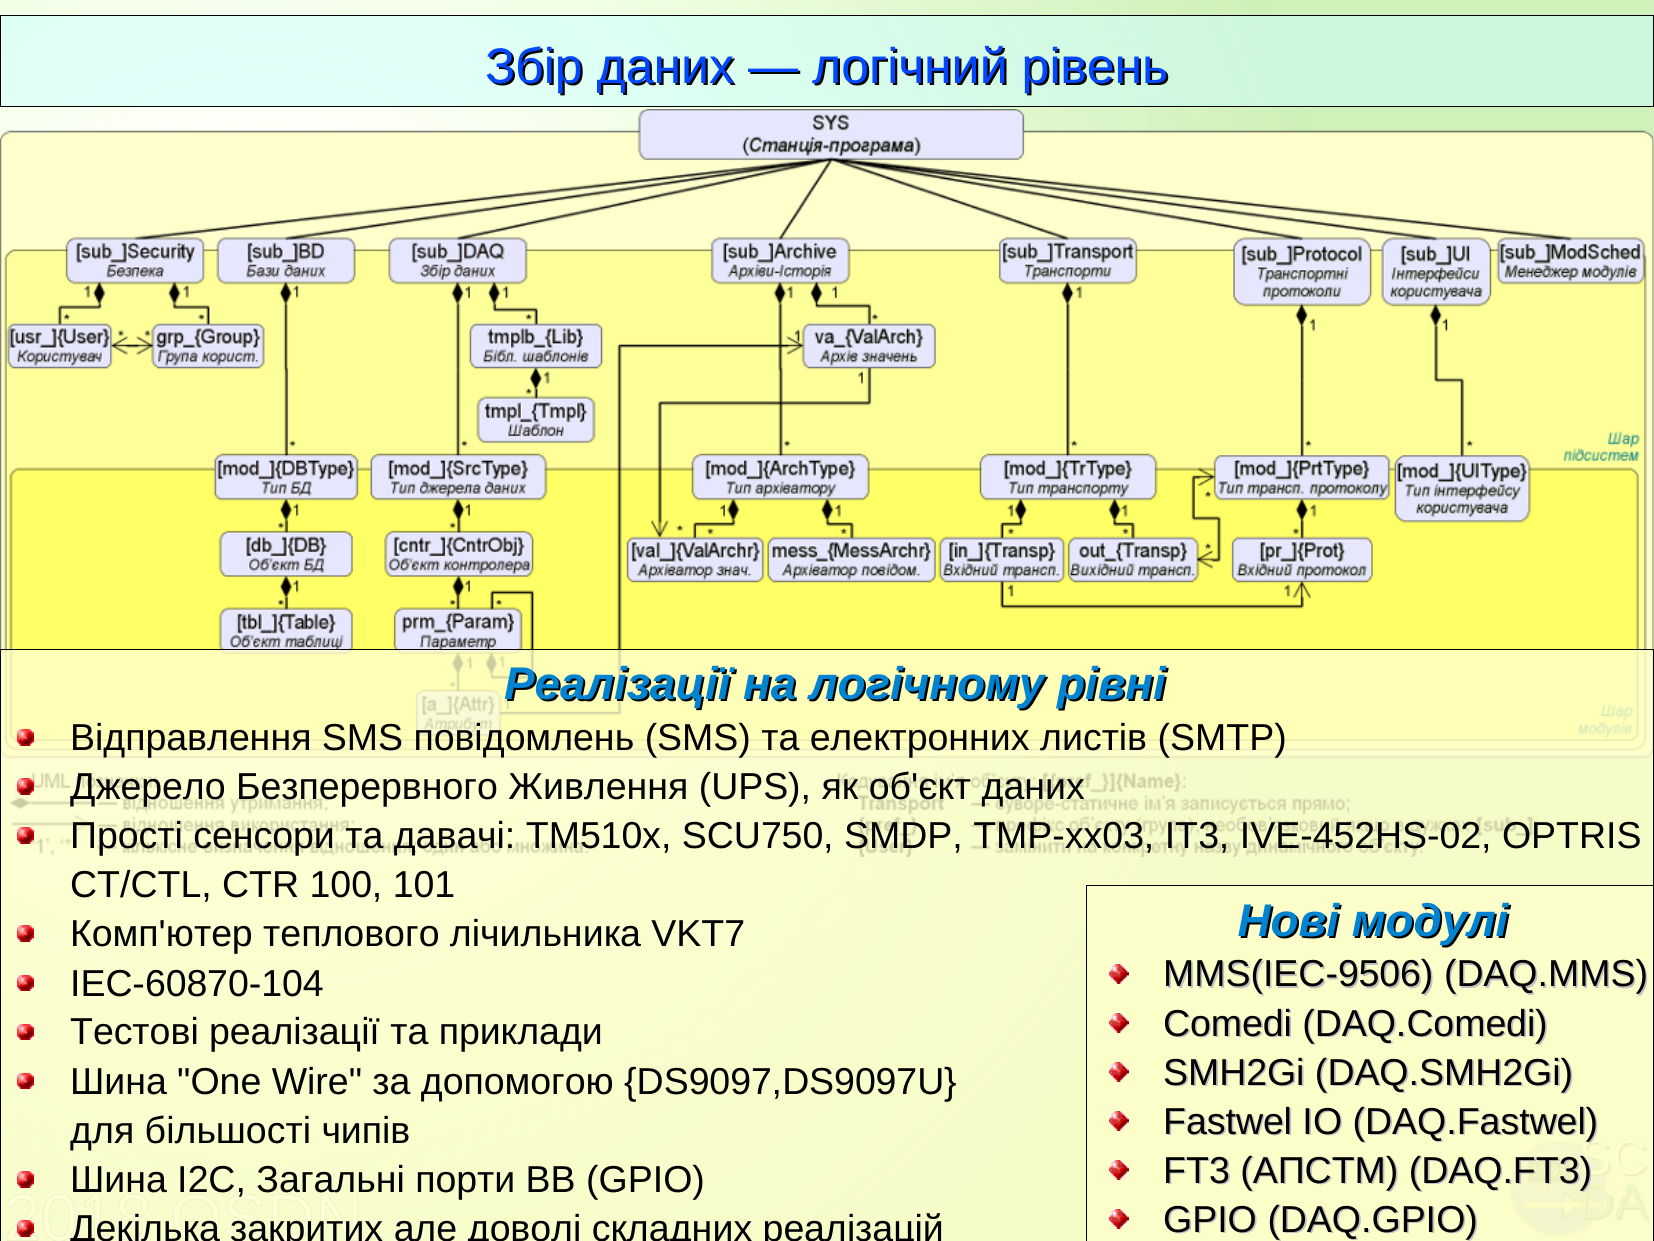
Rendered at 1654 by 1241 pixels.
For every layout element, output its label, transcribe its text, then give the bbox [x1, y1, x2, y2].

list Нові модулі MMS(IEC-9506) (DAQ.MMS) Comedi (DAQ.Comedi) SMH2Gi (DAQ.SMH2Gi) Fastwel IO (DAQ.Fastwel) FT3 (АПСТМ) (DAQ.FT3) GPIO (DAQ.GPIO) [1086, 885, 1654, 1241]
title Збір даних — логічний рівень [0, 15, 1654, 107]
picture [0, 109, 1654, 649]
list Реалізації на логічному рівні Відправлення SMS повідомлень (SMS) та електронних листів (SMTP) Джерело Безперервного Живлення (UPS), як об'єкт даних Прості сенсори та давачі: TM510x, SCU750, SMDP, TMP-xx03, IT3, IVE-452HS-02, OPTRIS CT/CTL, CTR 100, 101 Комп'ютер теплового лічильника VKT7 IEC-60870-104 Тестові реалізації та приклади Шина "One Wire" за допомогою {DS9097,DS9097U} для більшості чипів Шина I2C, Загальні порти ВВ (GPIO) Декілька закритих але доволі складних реалізацій [0, 649, 1654, 1241]
